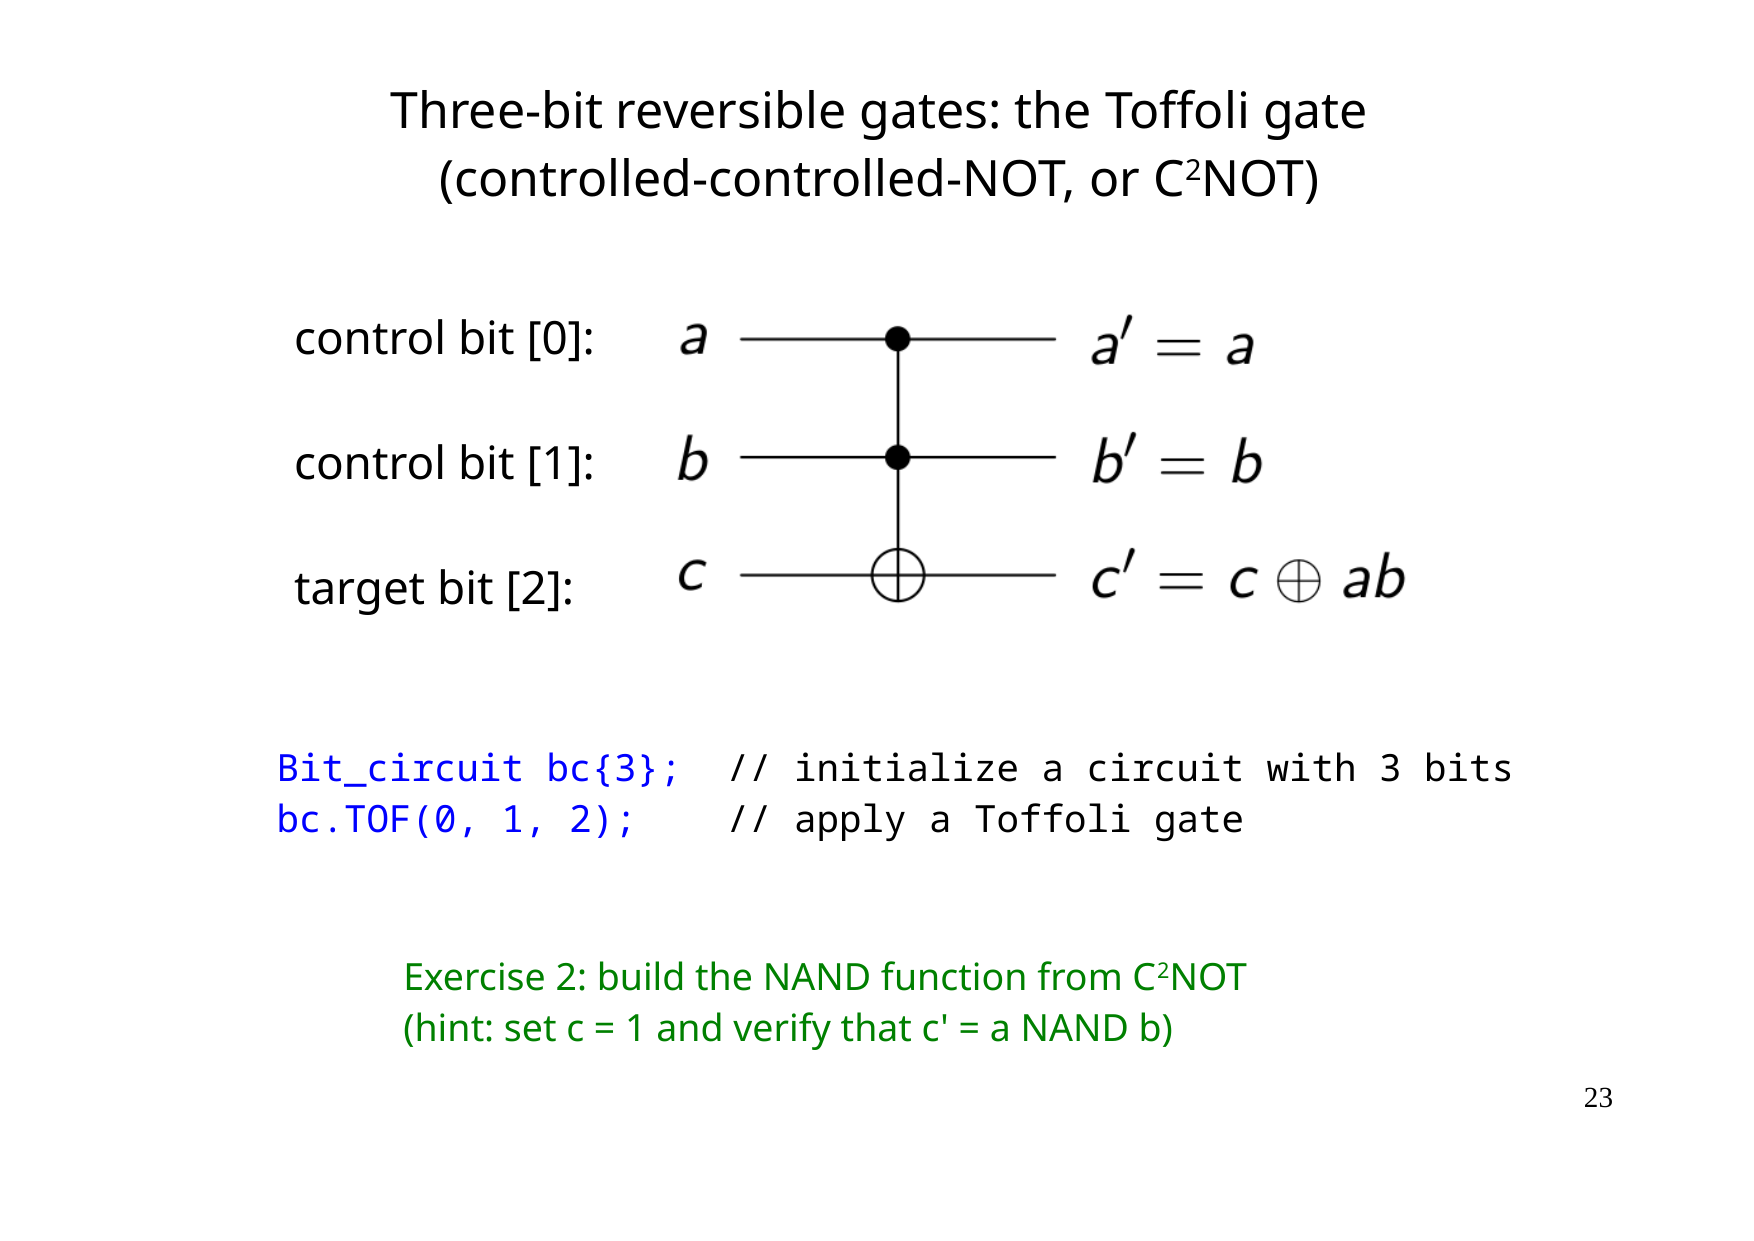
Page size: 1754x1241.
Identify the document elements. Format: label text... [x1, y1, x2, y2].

text_box Exercise 2: build the NAND function from C2NOT (hint: set c = 1 and verify that c' = a NAND b) [388, 943, 1281, 1056]
text_box Three-bit reversible gates: the Toffoli gate (controlled-controlled-NOT, or C2NOT) [375, 67, 1379, 213]
text_box control bit [0]: control bit [1]: target bit [2]: [279, 298, 608, 610]
picture [640, 282, 1466, 649]
text_box Bit_circuit bc{3}; // initialize a circuit with 3 bits bc.TOF(0, 1, 2); // apply a Toffoli gate [261, 733, 1529, 836]
